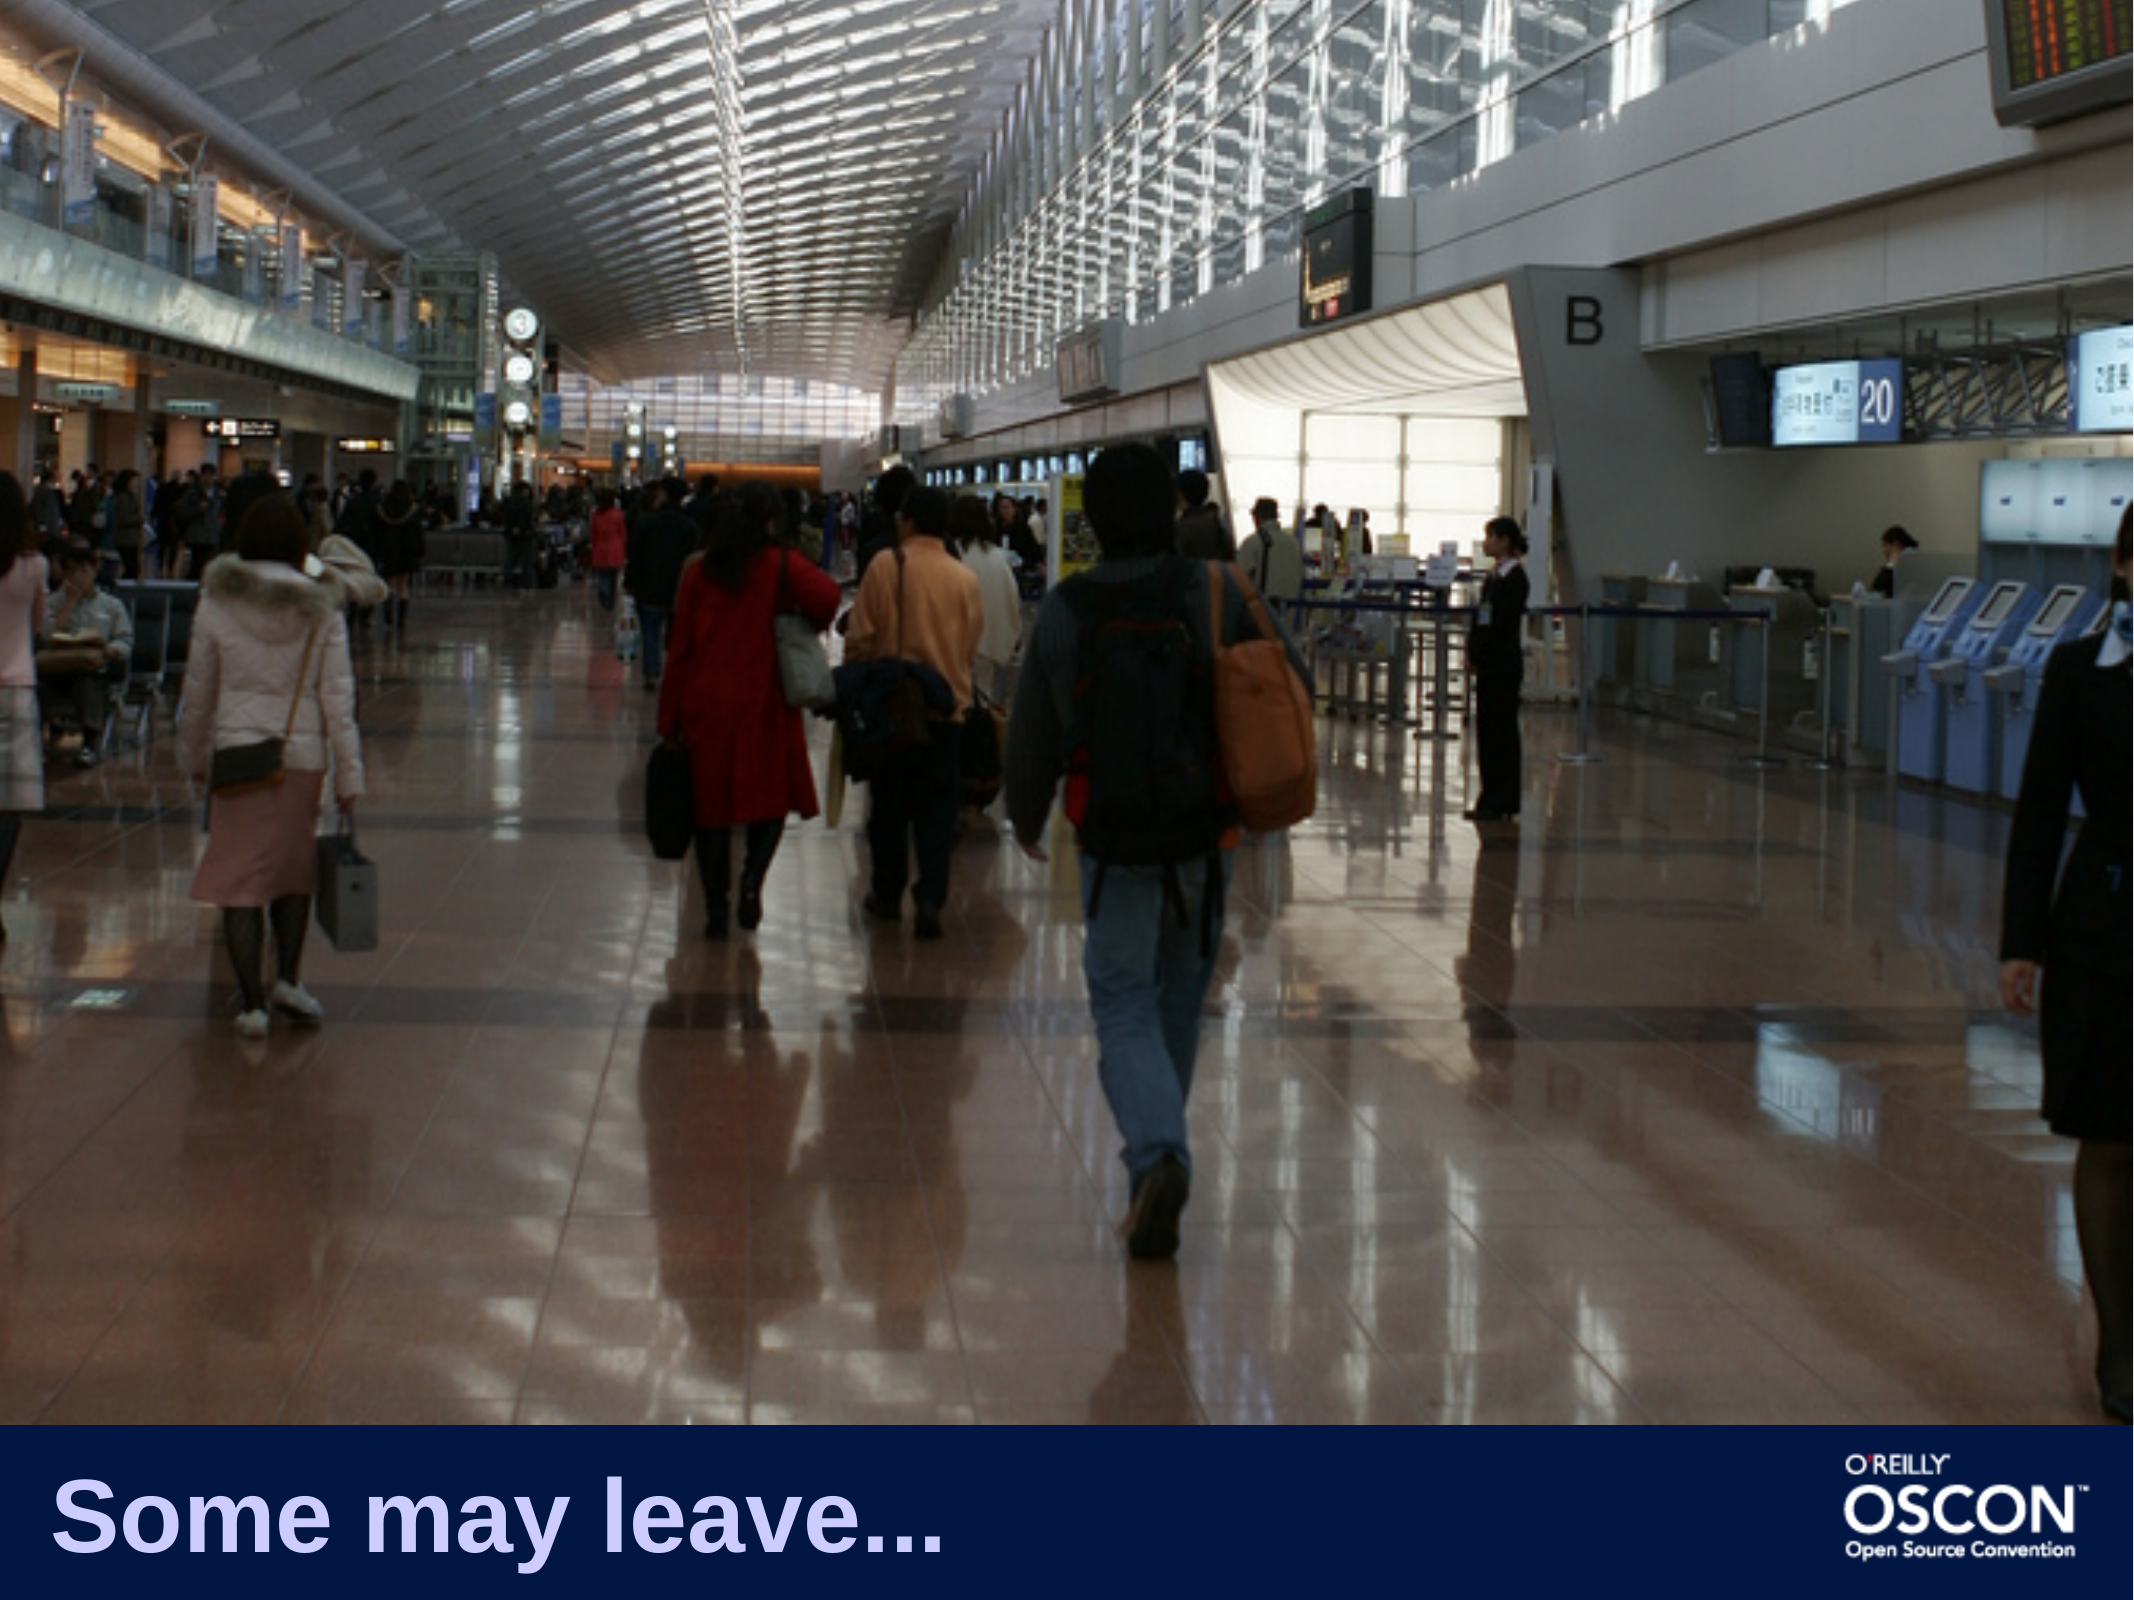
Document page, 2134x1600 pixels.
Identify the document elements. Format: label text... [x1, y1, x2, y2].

title Some may leave... [41, 1432, 2094, 1600]
picture [0, 0, 2134, 1600]
